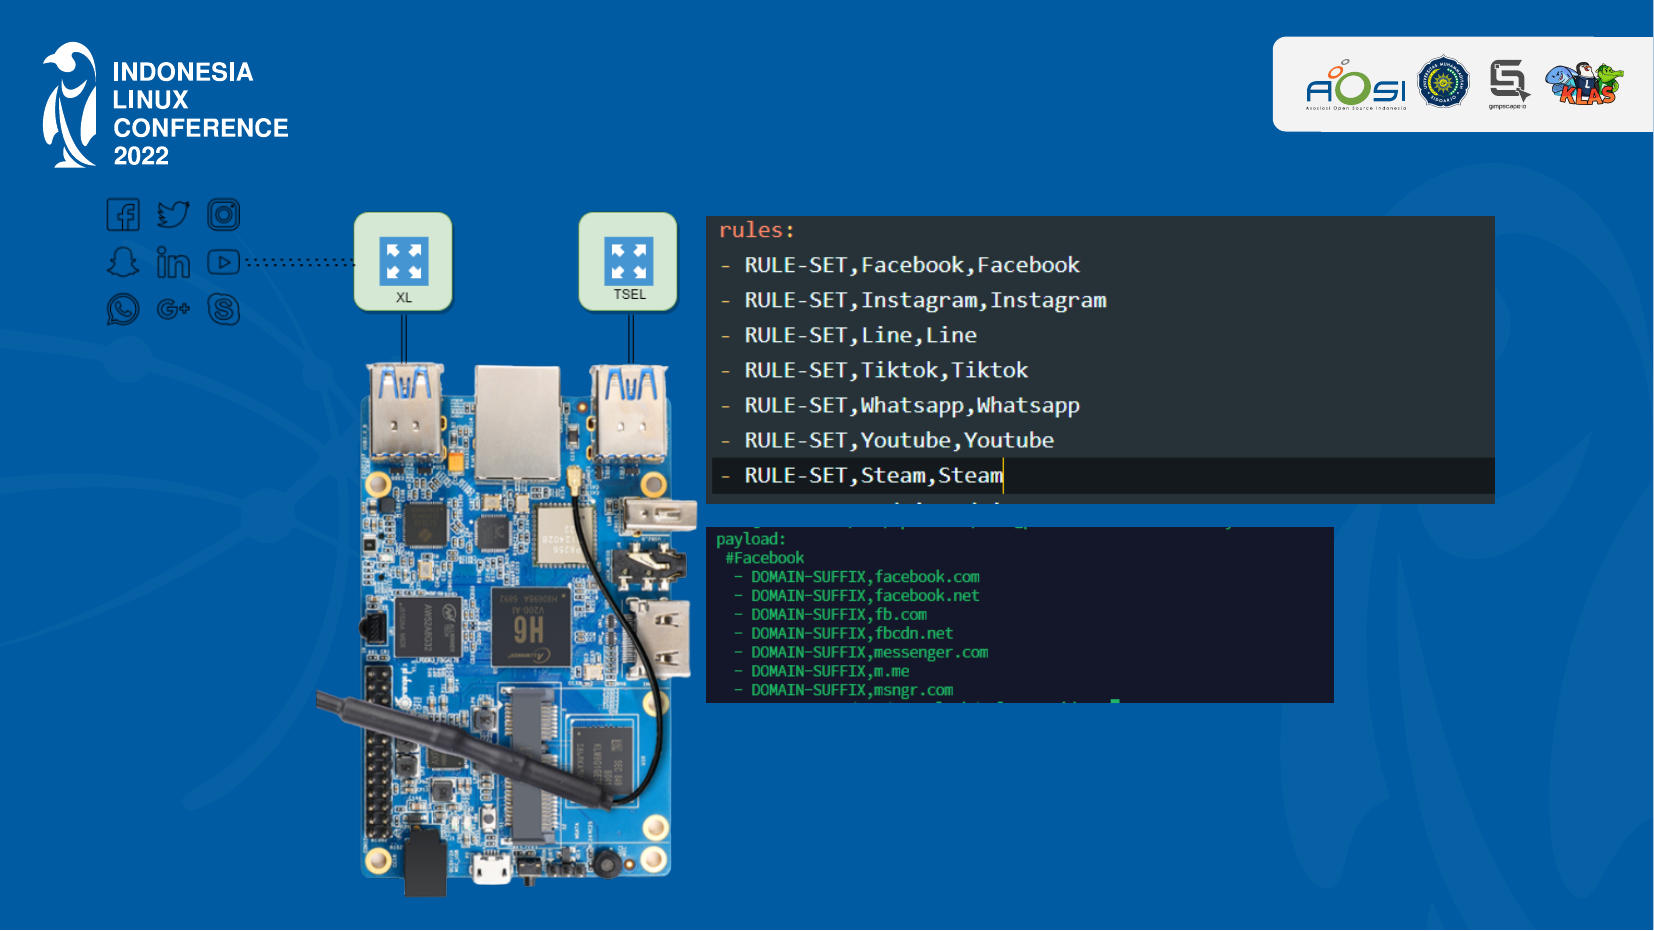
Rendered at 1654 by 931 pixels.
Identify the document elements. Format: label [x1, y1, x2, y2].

picture [1416, 54, 1471, 108]
picture [98, 191, 1495, 908]
picture [1545, 62, 1624, 105]
